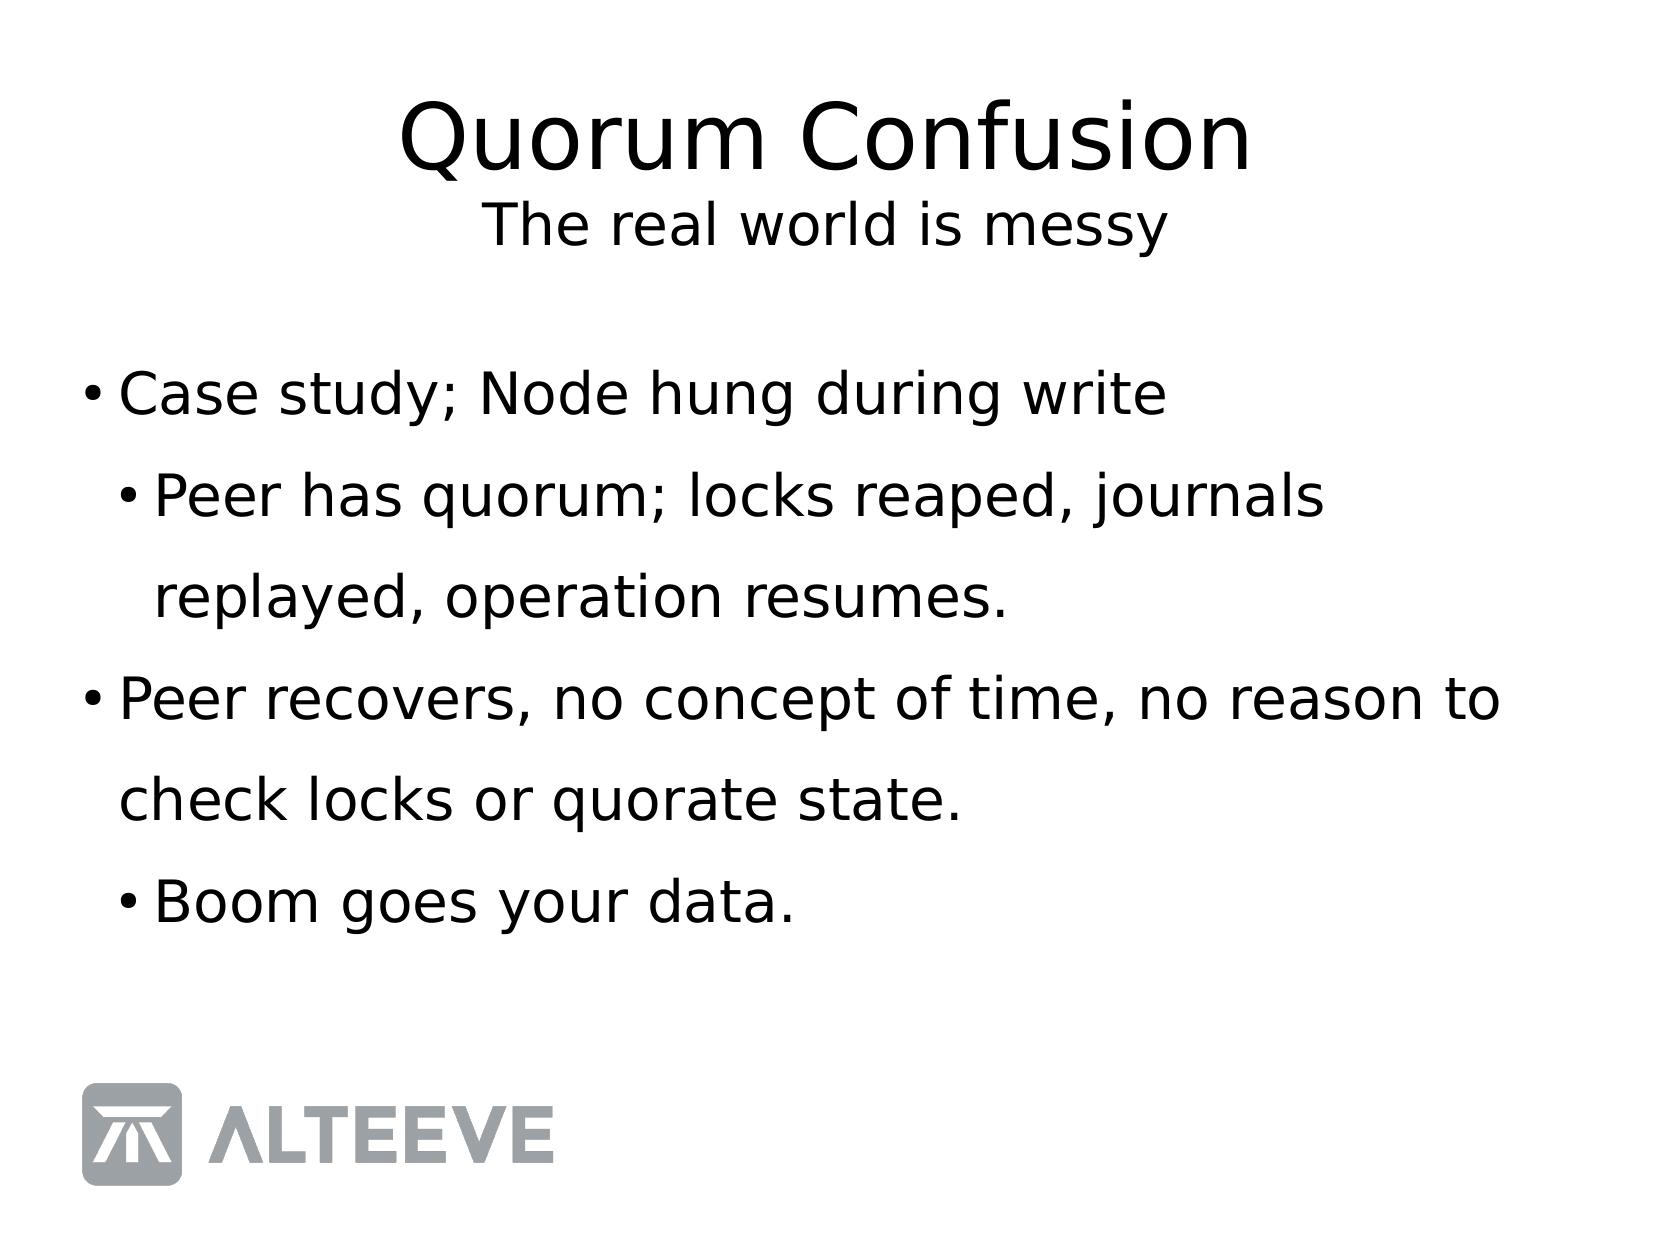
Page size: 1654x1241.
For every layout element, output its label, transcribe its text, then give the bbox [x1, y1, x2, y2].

picture [70, 1074, 566, 1193]
text_box Quorum Confusion The real world is messy [82, 76, 1571, 306]
subtitle Case study; Node hung during write Peer has quorum; locks reaped, journals replayed, operation resumes. Peer recovers, no concept of time, no reason to check locks or quorate state. Boom goes your data. [82, 306, 1571, 969]
